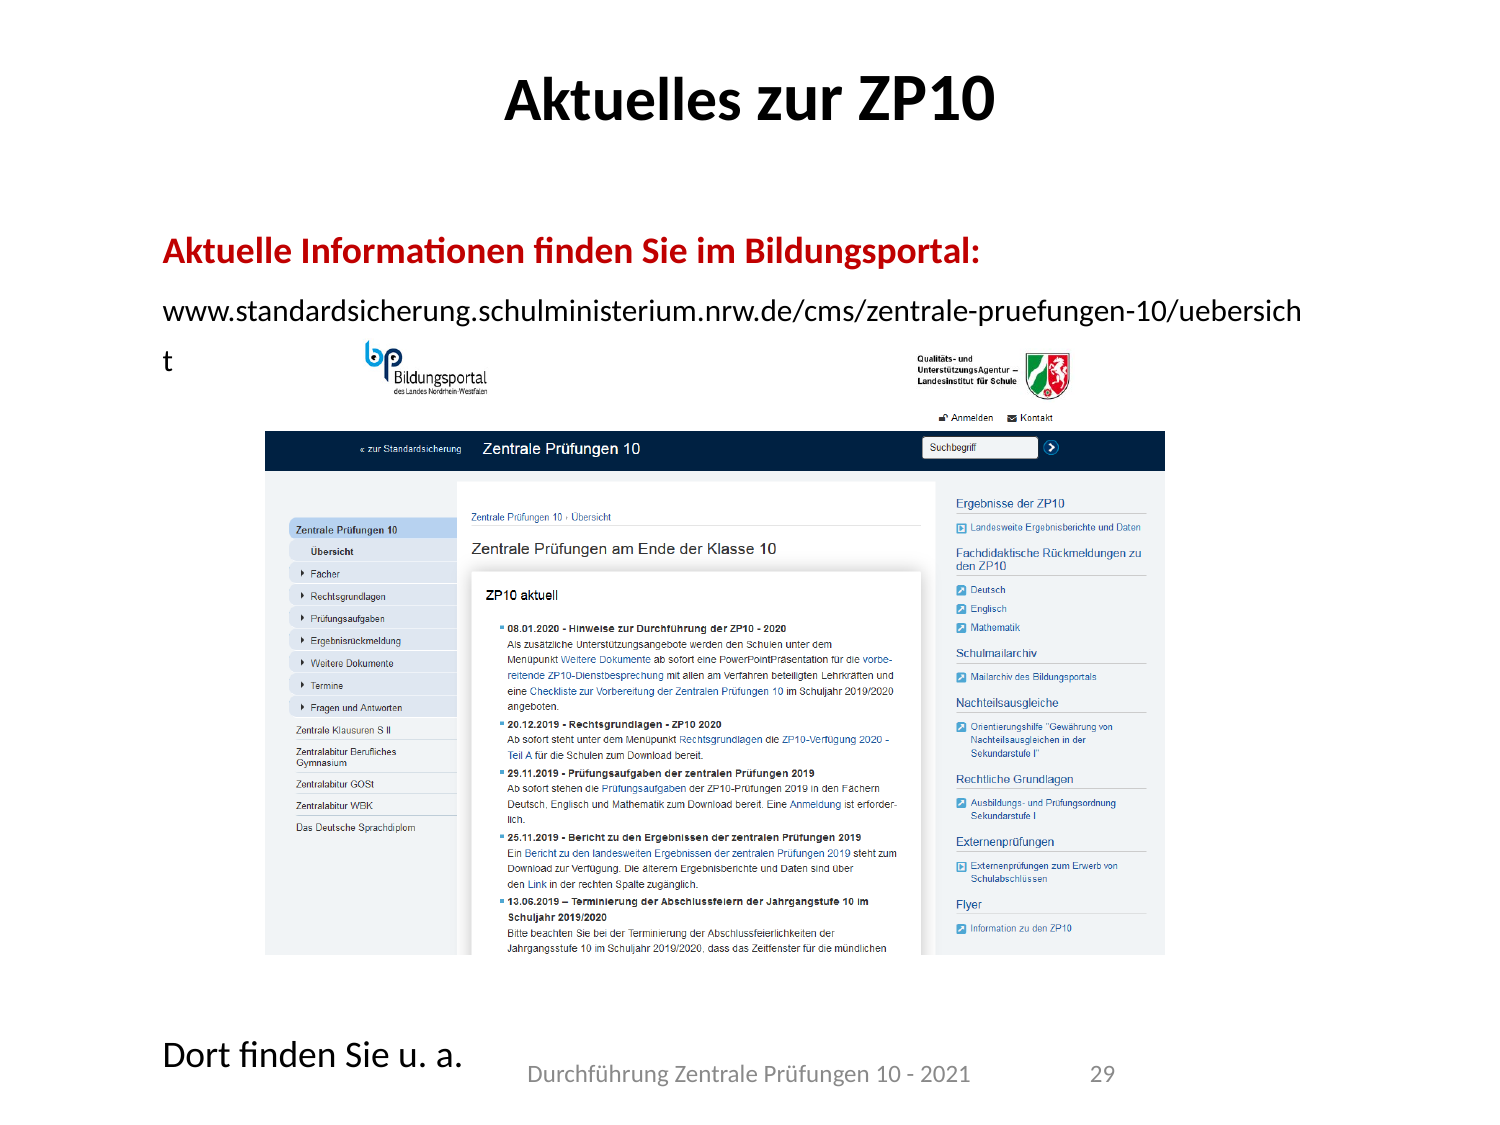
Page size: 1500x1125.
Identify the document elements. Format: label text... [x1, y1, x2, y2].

title Aktuelles zur ZP10 [75, 45, 1426, 209]
picture [265, 338, 1165, 955]
text_box Aktuelle Informationen finden Sie im Bildungsportal: www.standardsicherung.schulministerium.nrw.de/cms/zentrale-pruefungen-10/uebersicht Dort finden Sie u. a. [147, 196, 1329, 1041]
text_box 29 [1074, 1042, 1426, 1103]
text_box Durchführung Zentrale Prüfungen 10 - 2021 [512, 1042, 988, 1103]
